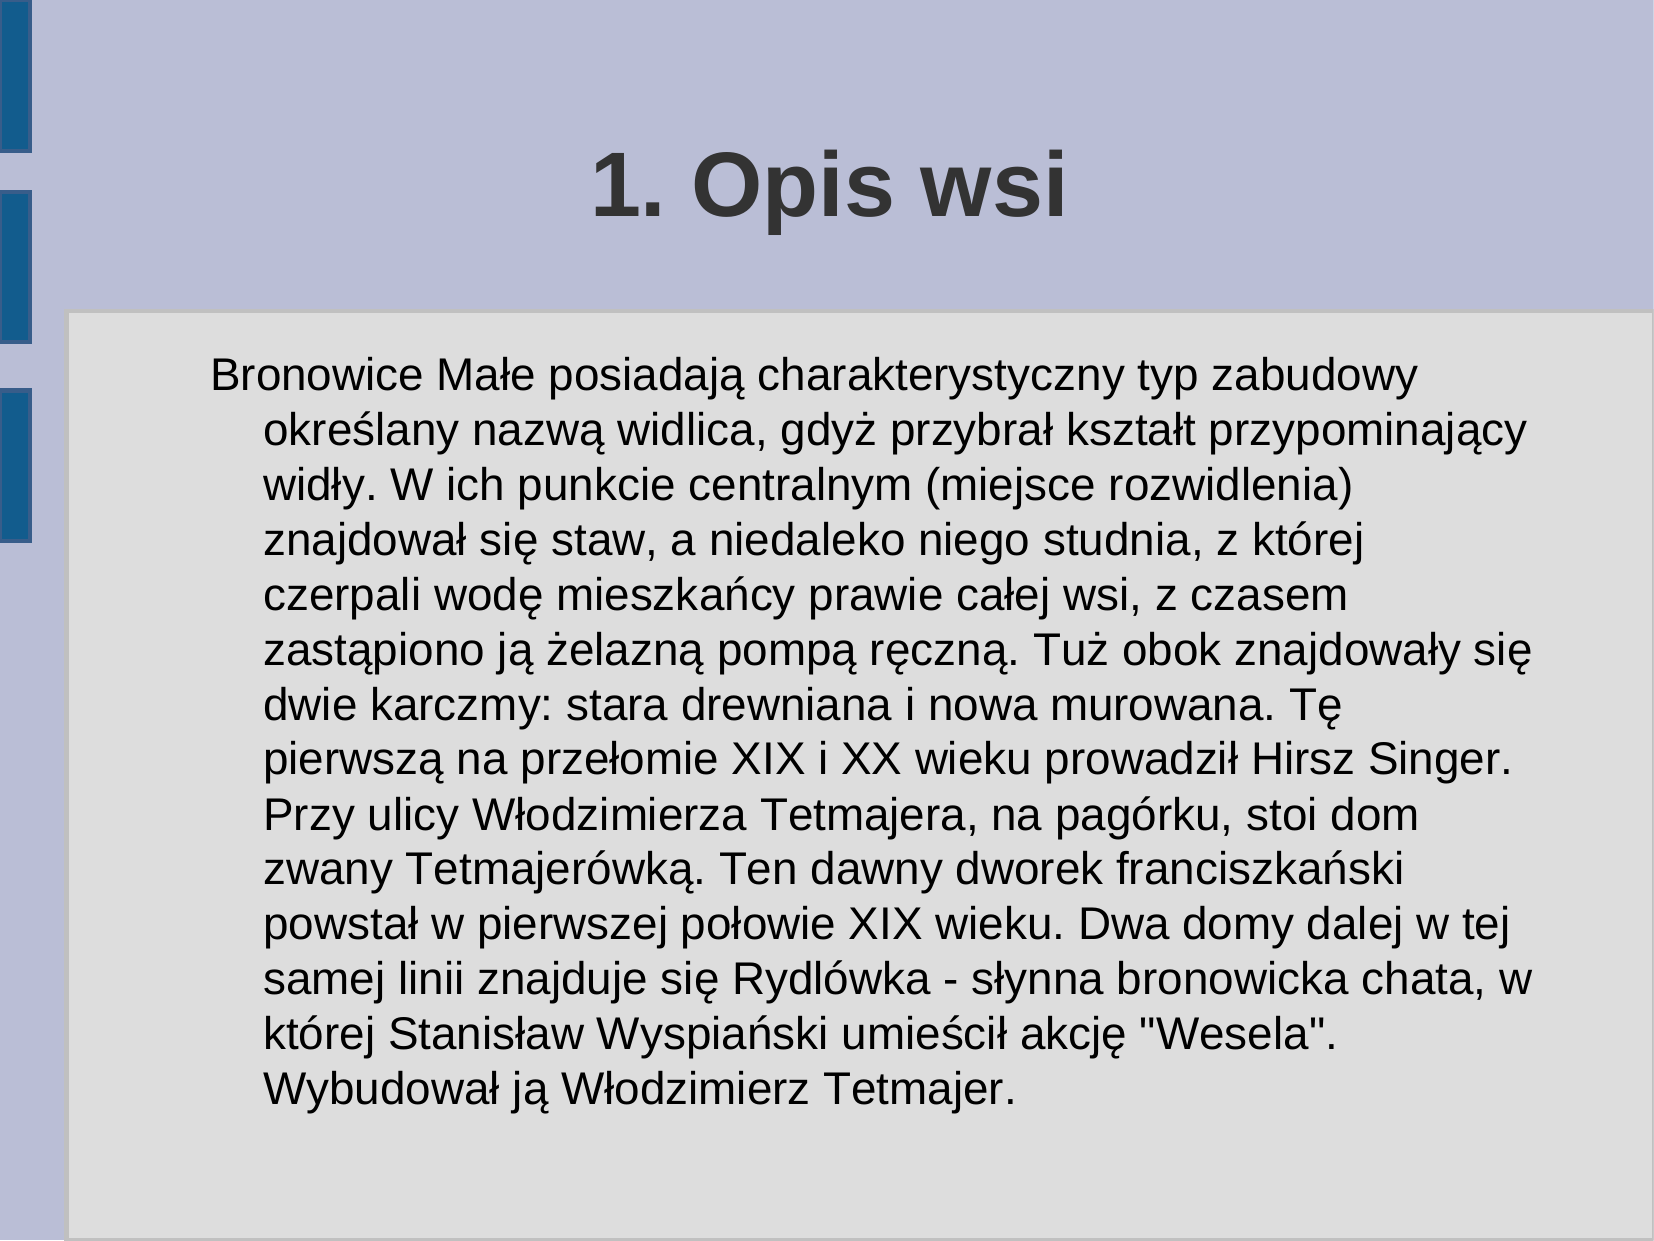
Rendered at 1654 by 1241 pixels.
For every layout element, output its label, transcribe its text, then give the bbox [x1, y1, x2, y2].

list Bronowice Małe posiadają charakterystyczny typ zabudowy określany nazwą widlica, gdyż przybrał kształt przypominający widły. W ich punkcie centralnym (miejsce rozwidlenia) znajdował się staw, a niedaleko niego studnia, z której czerpali wodę mieszkańcy prawie całej wsi, z czasem zastąpiono ją żelazną pompą ręczną. Tuż obok znajdowały się dwie karczmy: stara drewniana i nowa murowana. Tę pierwszą na przełomie XIX i XX wieku prowadził Hirsz Singer. Przy ulicy Włodzimierza Tetmajera, na pagórku, stoi dom zwany Tetmajerówką. Ten dawny dworek franciszkański powstał w pierwszej połowie XIX wieku. Dwa domy dalej w tej samej linii znajduje się Rydlówka - słynna bronowicka chata, w której Stanisław Wyspiański umieścił akcję "Wesela". Wybudował ją Włodzimierz Tetmajer. [121, 344, 1534, 1127]
title 1. Opis wsi [123, 76, 1536, 284]
